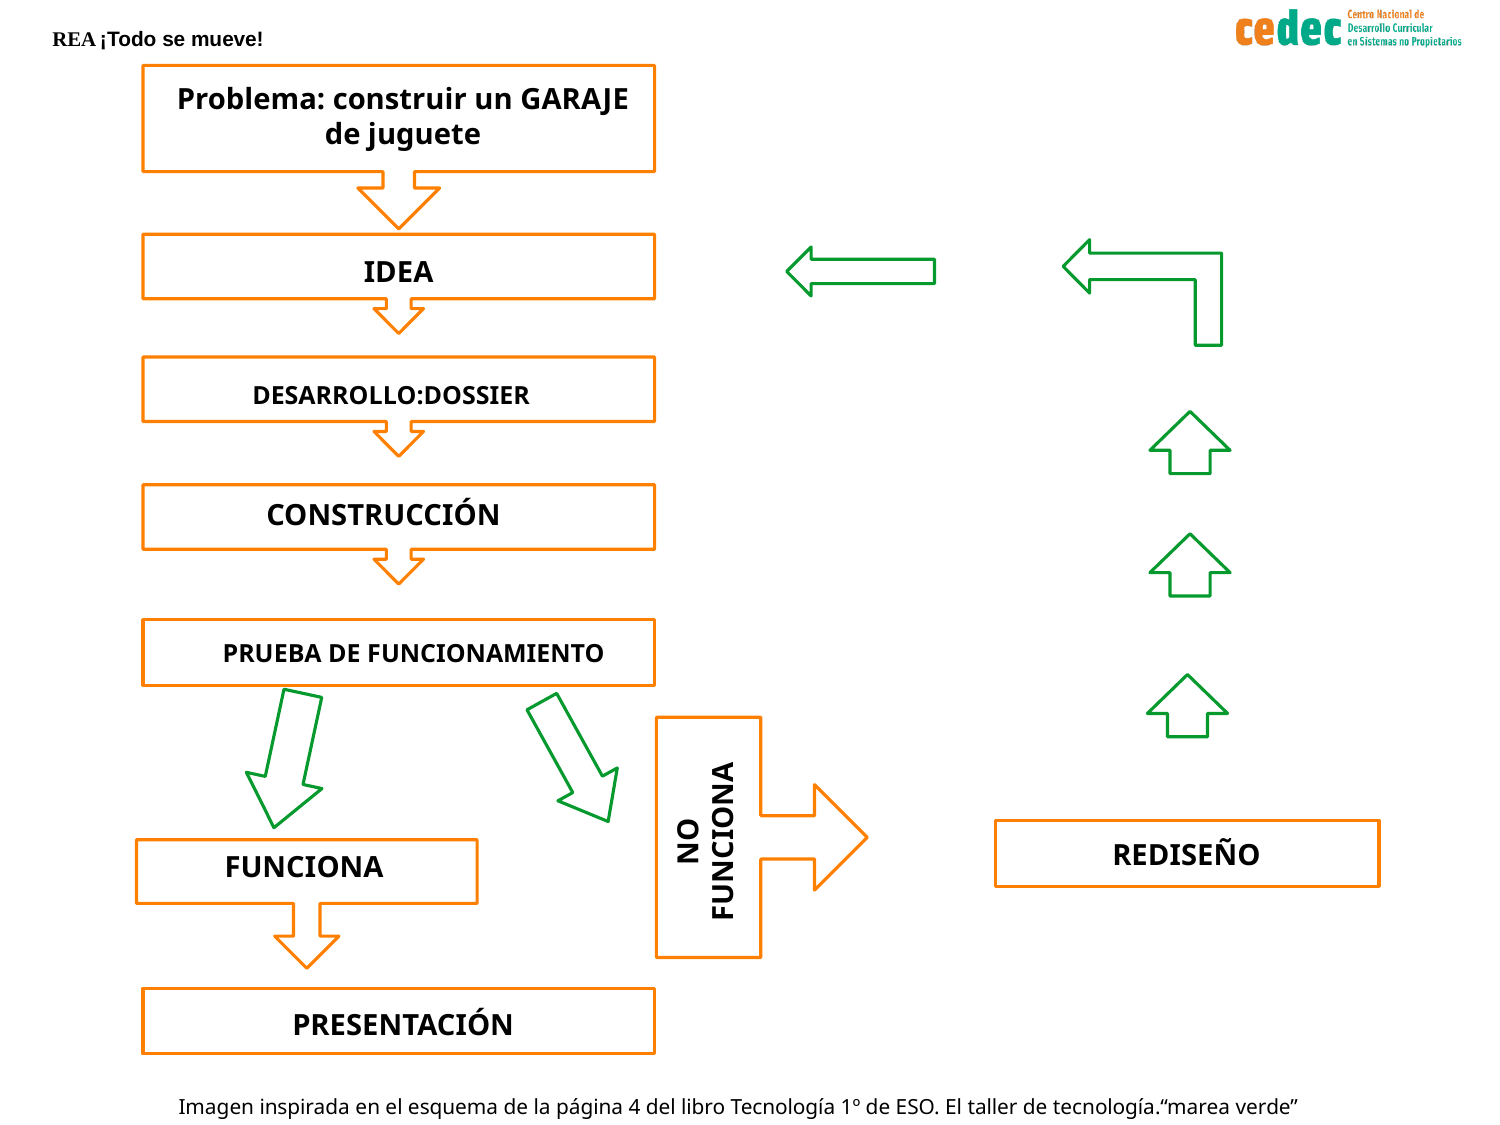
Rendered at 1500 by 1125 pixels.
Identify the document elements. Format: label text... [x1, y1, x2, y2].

text_box PRUEBA DE FUNCIONAMIENTO [142, 619, 685, 686]
text_box [373, 424, 424, 457]
picture [1234, 7, 1463, 48]
text_box REDISEÑO [994, 824, 1379, 883]
text_box [1149, 533, 1231, 596]
text_box [656, 717, 868, 958]
text_box PRESENTACIÓN [147, 995, 659, 1054]
text_box DESARROLLO:DOSSIER [127, 365, 655, 424]
text_box [1149, 411, 1231, 474]
text_box [142, 357, 655, 365]
text_box [527, 693, 618, 822]
text_box [142, 296, 655, 334]
text_box CONSTRUCCIÓN [127, 484, 640, 543]
text_box [142, 484, 655, 585]
text_box [142, 65, 655, 229]
text_box IDEA [142, 237, 655, 296]
text_box NO FUNCIONA [656, 724, 752, 959]
text_box [1063, 239, 1222, 346]
text_box Problema: construir un GARAJE de juguete [147, 65, 659, 165]
text_box [143, 988, 655, 1054]
text_box [246, 689, 322, 828]
text_box [136, 895, 478, 969]
text_box [1147, 674, 1228, 737]
text_box Imagen inspirada en el esquema de la página 4 del libro Tecnología 1º de ESO. El taller de tecnología.“marea verde” [0, 1078, 1477, 1119]
text_box REA ¡Todo se mueve! [37, 11, 311, 61]
text_box FUNCIONA [127, 836, 481, 895]
text_box [786, 246, 935, 296]
